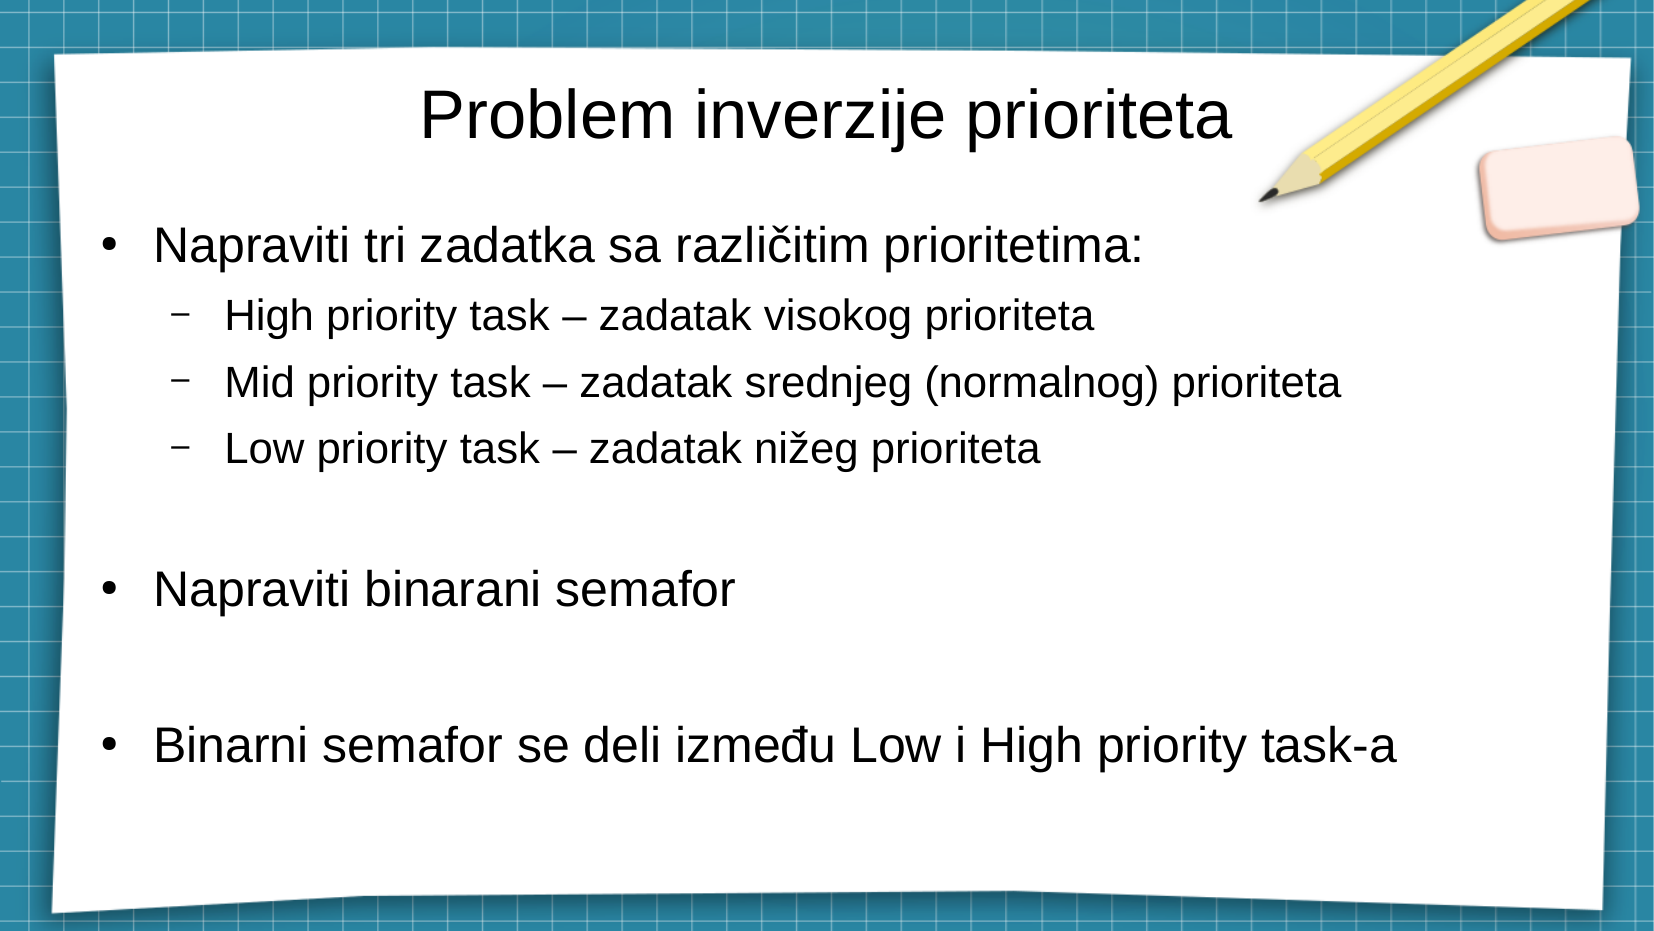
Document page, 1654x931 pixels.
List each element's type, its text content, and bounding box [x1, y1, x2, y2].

title Problem inverzije prioriteta [82, 37, 1571, 193]
list Napraviti tri zadatka sa različitim prioritetima: High priority task – zadatak visokog prioriteta Mid priority task – zadatak srednjeg (normalnog) prioriteta Low priority task – zadatak nižeg prioriteta Napraviti binarani semafor Binarni semafor se deli između Low i High priority task-a [82, 217, 1571, 826]
picture [0, 0, 1654, 931]
